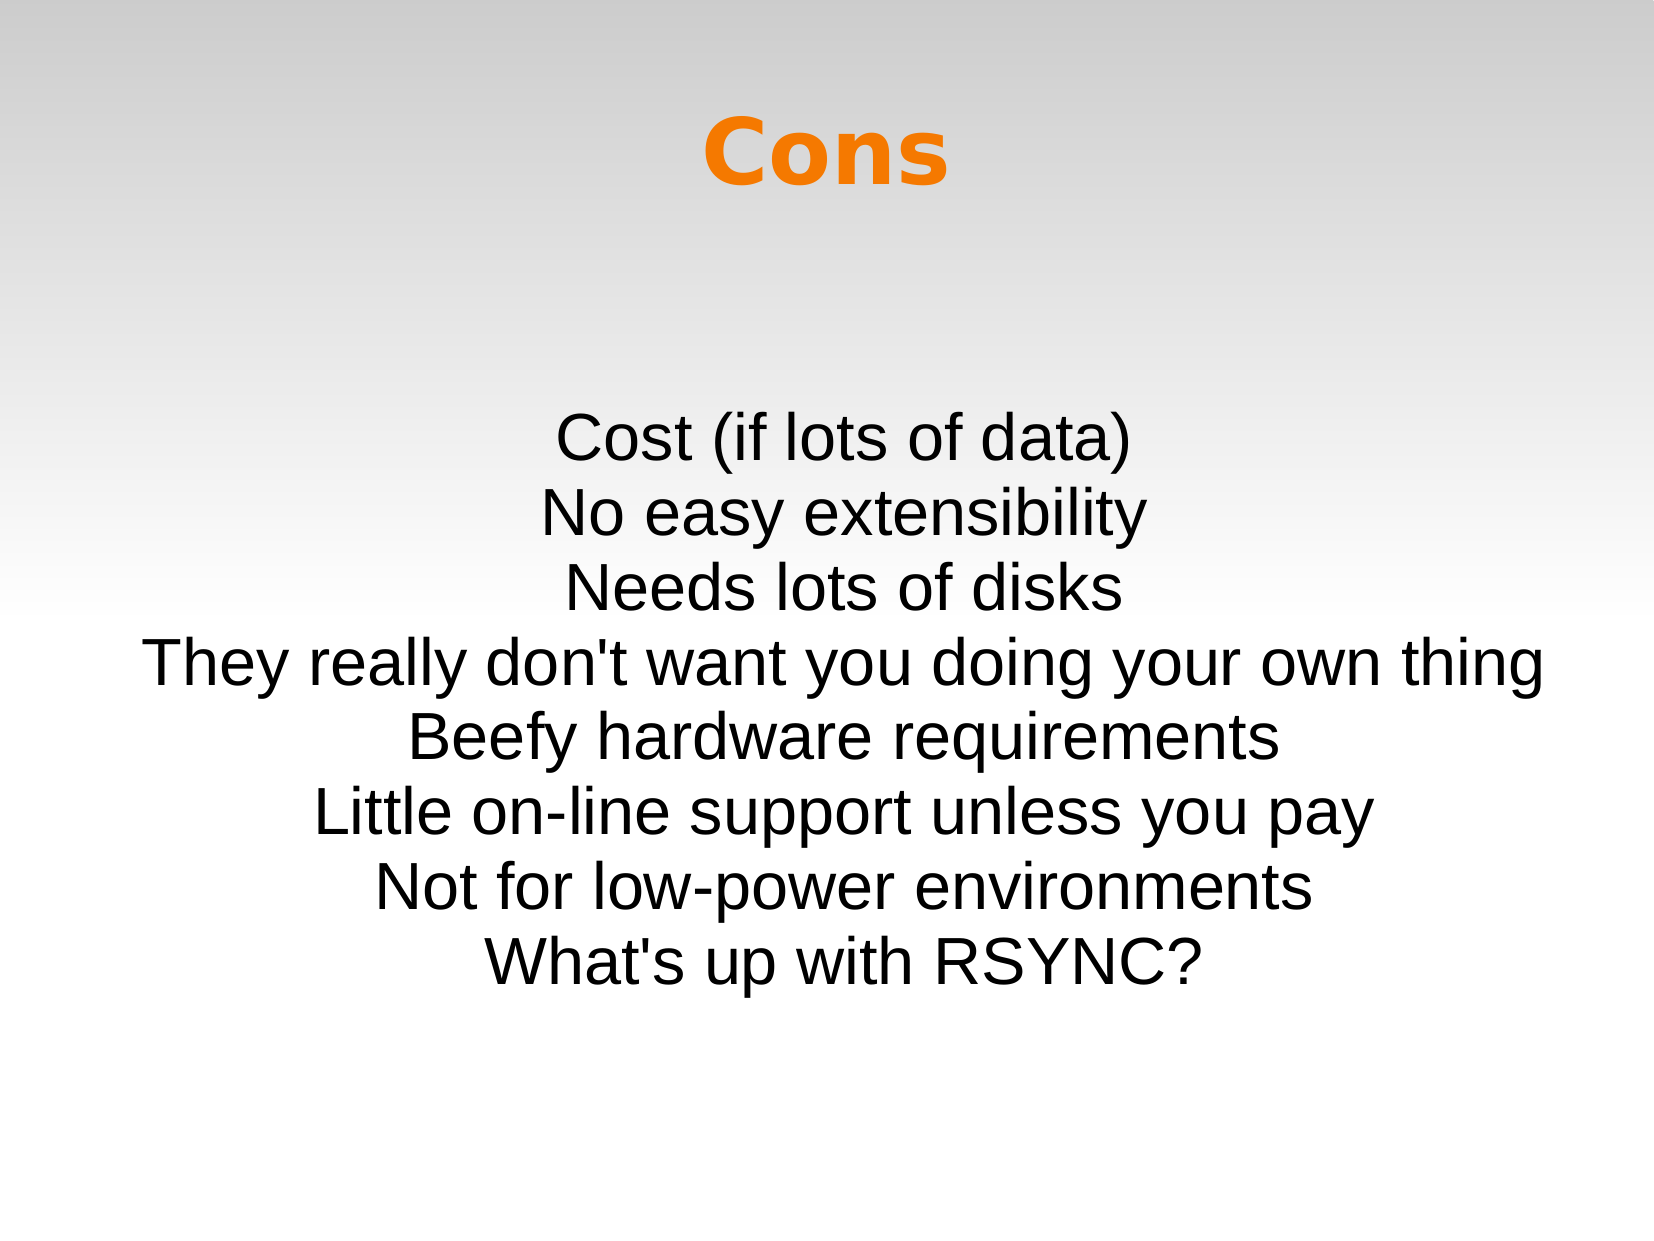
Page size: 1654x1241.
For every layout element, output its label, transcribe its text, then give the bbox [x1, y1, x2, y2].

subtitle Cost (if lots of data) No easy extensibility Needs lots of disks They really don't want you doing your own thing Beefy hardware requirements Little on-line support unless you pay Not for low-power environments What's up with RSYNC? [82, 290, 1571, 1109]
title Cons [82, 49, 1571, 257]
